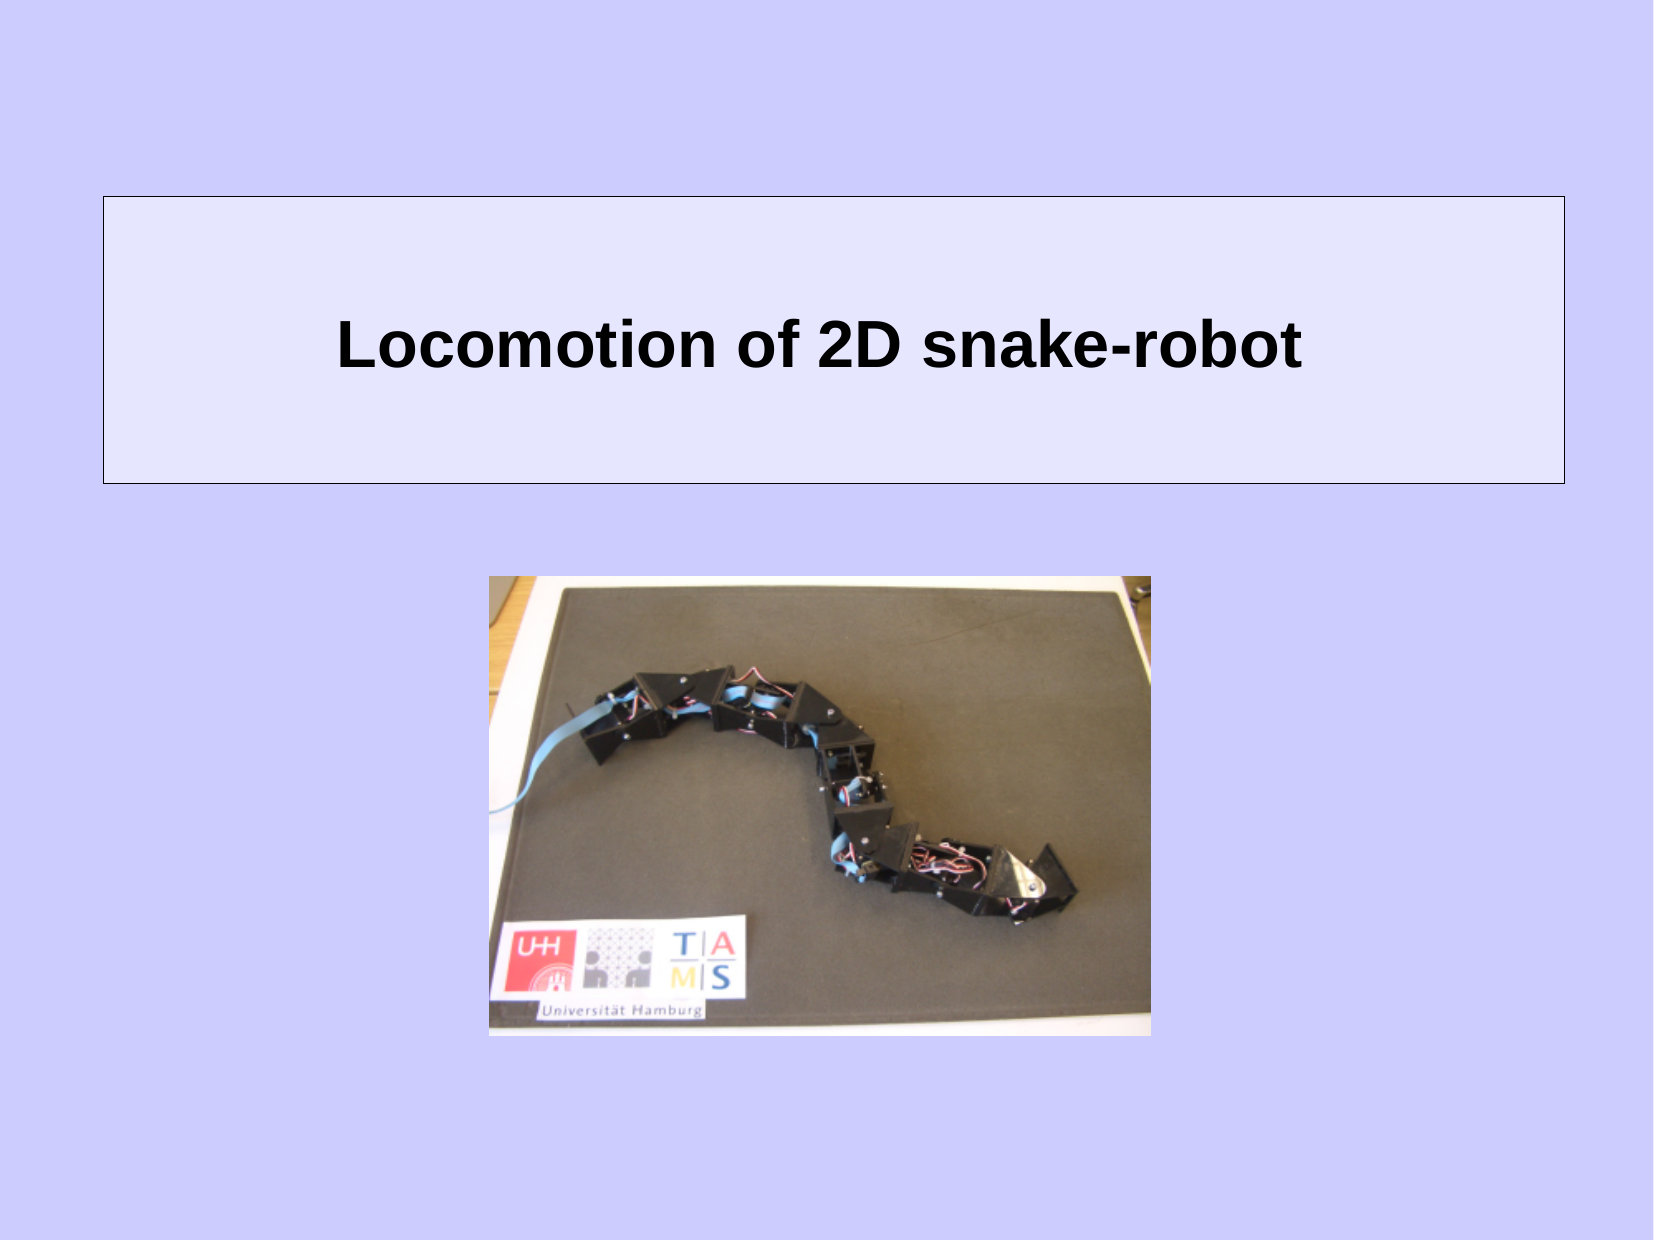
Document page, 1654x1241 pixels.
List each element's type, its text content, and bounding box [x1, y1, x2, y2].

title Locomotion of 2D snake-robot [63, 233, 1578, 455]
text_box [103, 196, 1565, 233]
text_box [103, 455, 1565, 484]
picture [489, 576, 1151, 1036]
